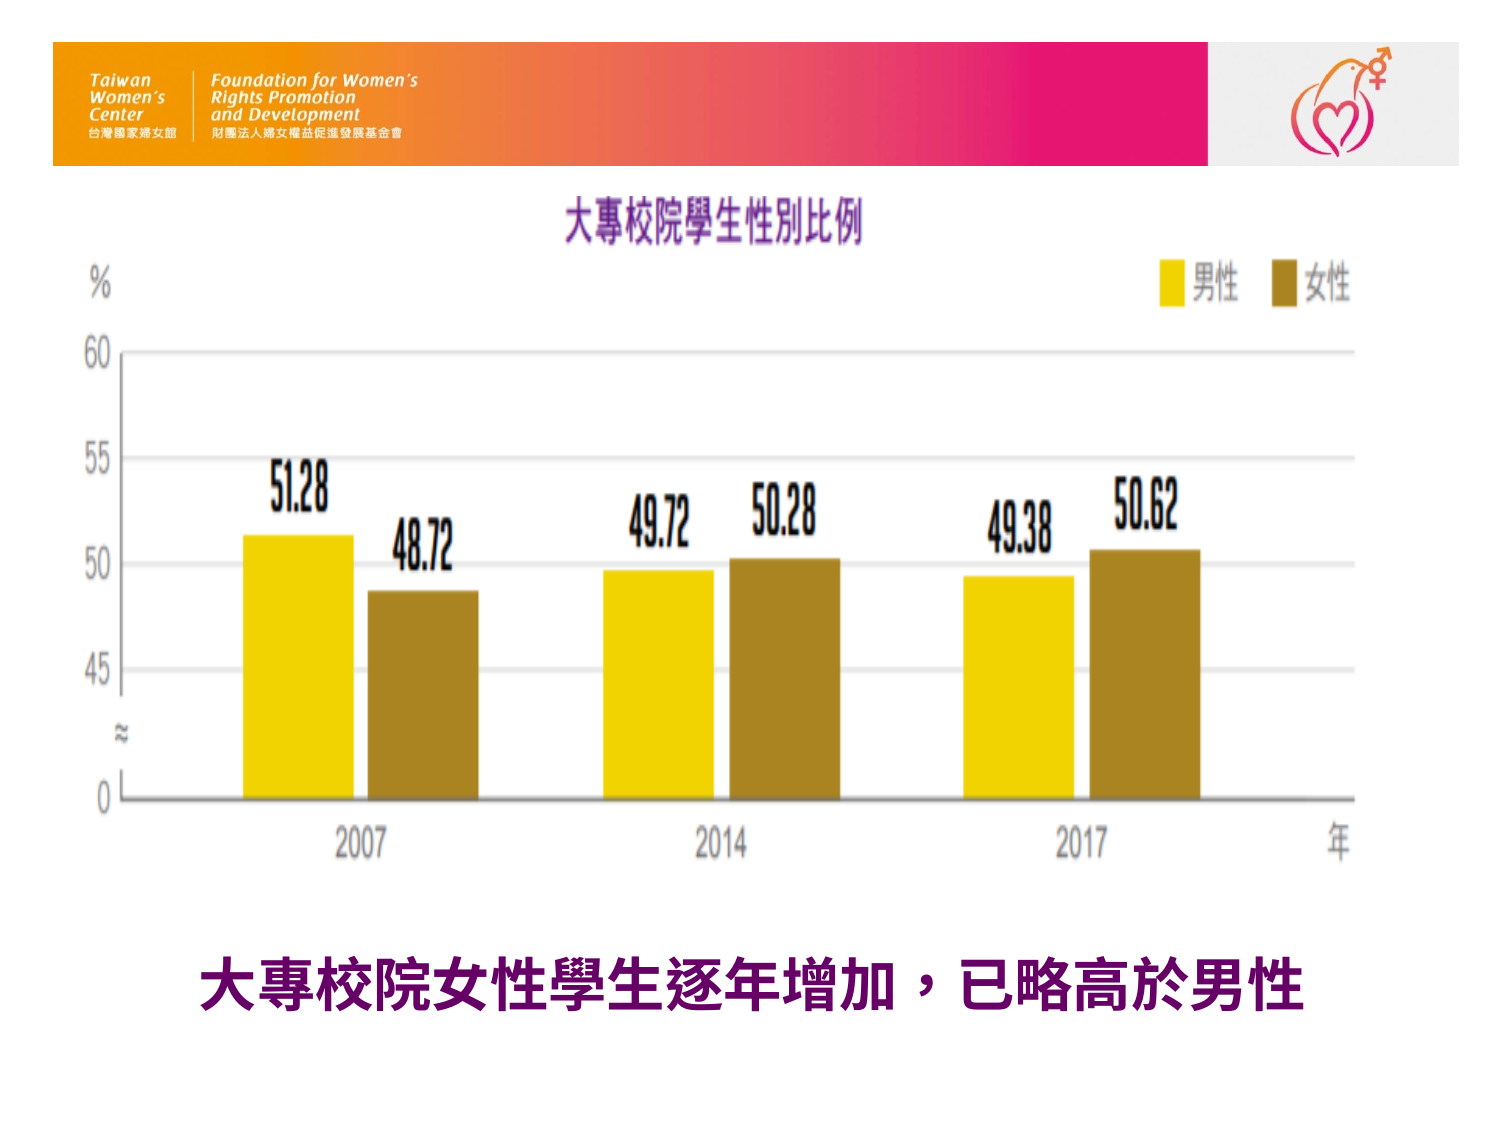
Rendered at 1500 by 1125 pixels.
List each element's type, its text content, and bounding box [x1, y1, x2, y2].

picture [64, 196, 1400, 905]
text_box 大專校院女性學生逐年增加，已略高於男性 [184, 940, 1316, 1040]
